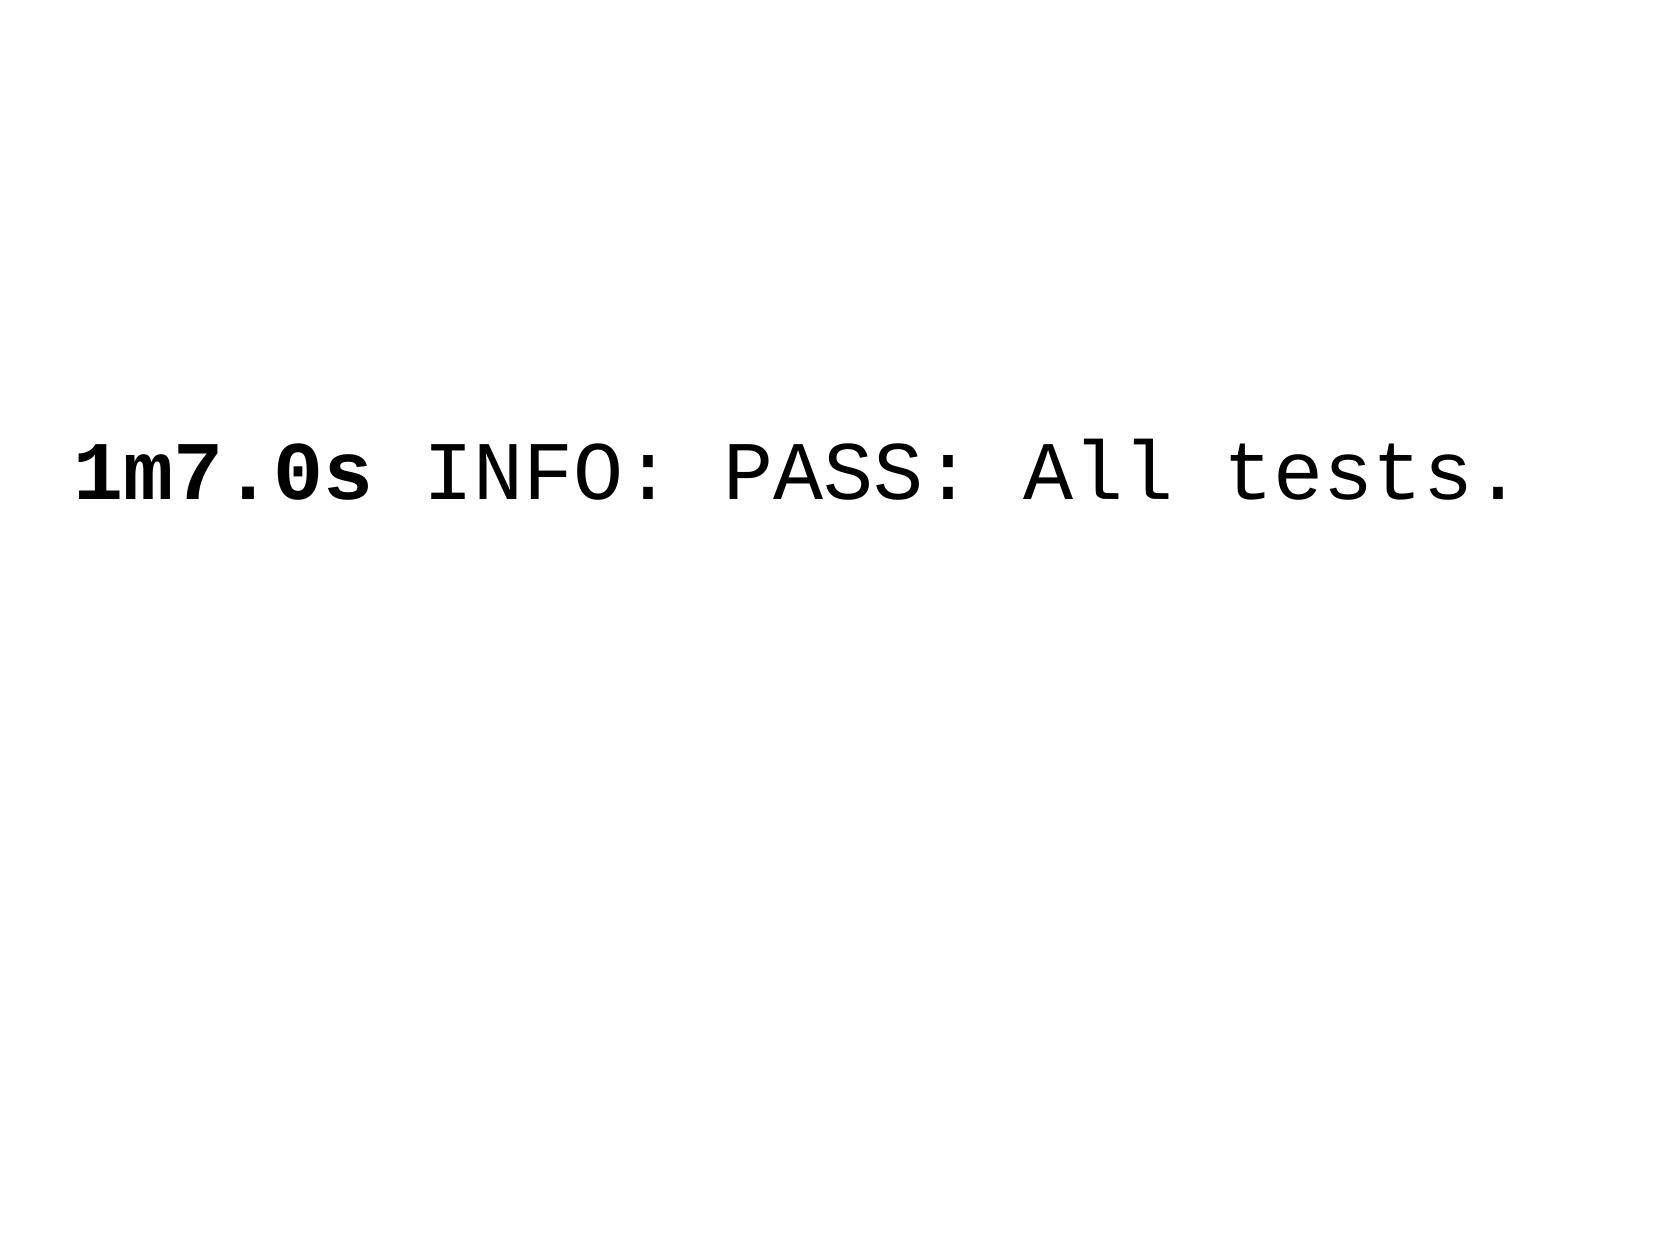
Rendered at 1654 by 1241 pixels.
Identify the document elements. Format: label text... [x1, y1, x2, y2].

text_box 1m7.0s INFO: PASS: All tests. [59, 422, 1539, 532]
